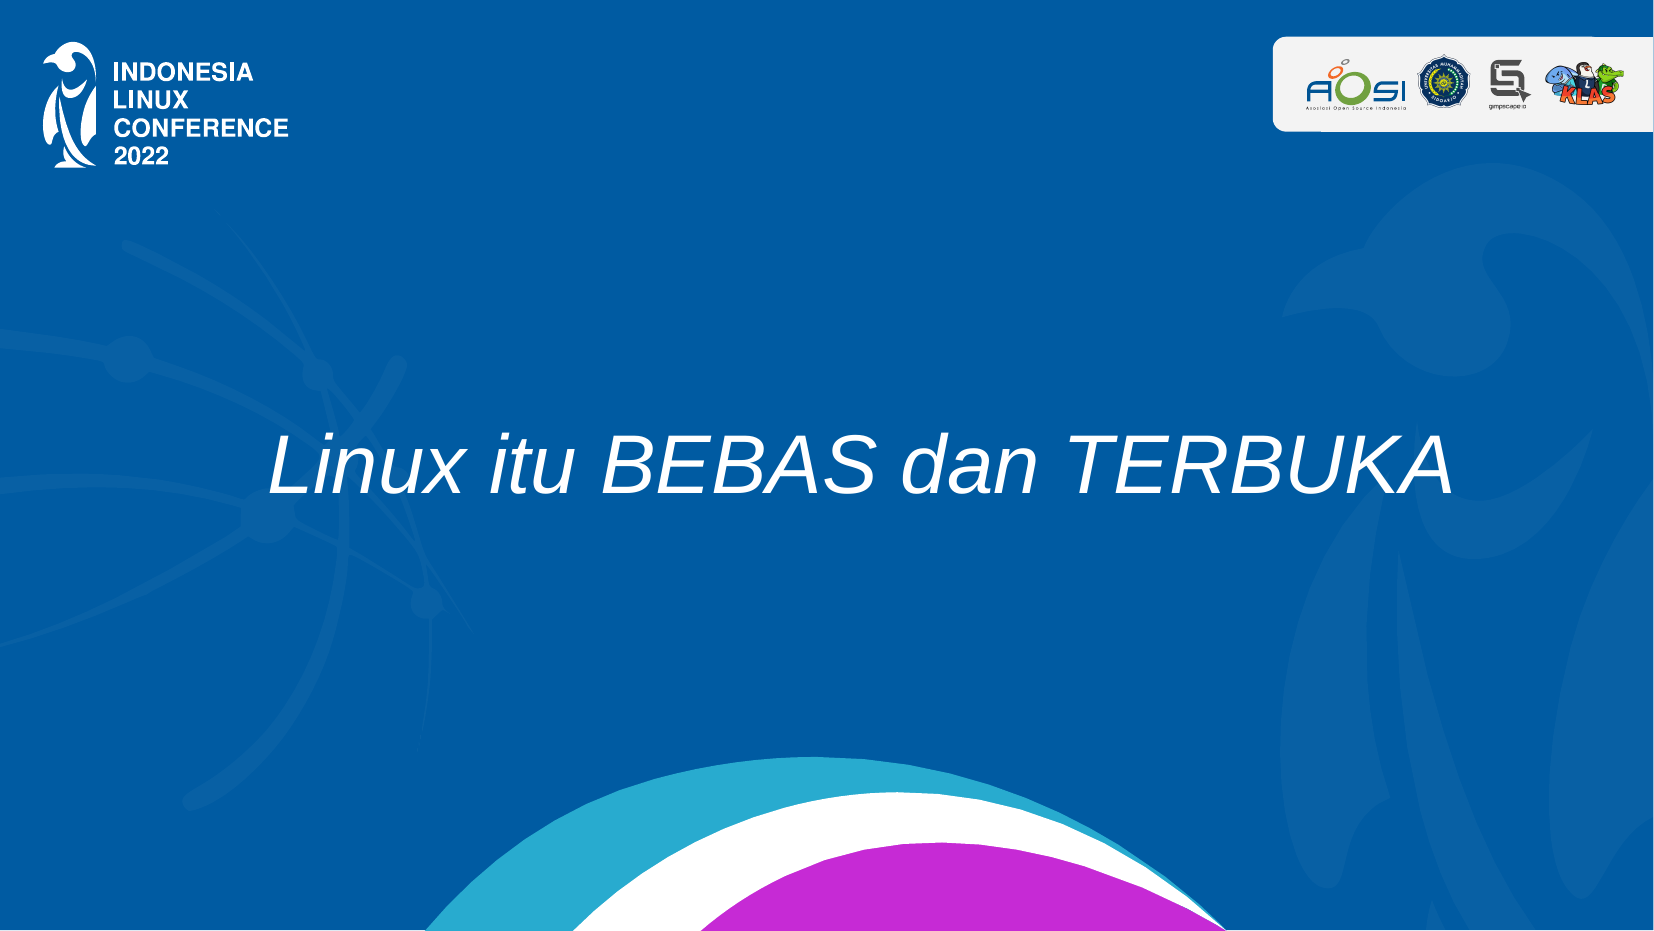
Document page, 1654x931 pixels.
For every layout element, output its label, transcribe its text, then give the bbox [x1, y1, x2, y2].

text_box [424, 756, 1227, 931]
picture [1545, 62, 1624, 105]
text_box Linux itu BEBAS dan TERBUKA [187, 255, 1501, 676]
picture [1417, 54, 1471, 108]
